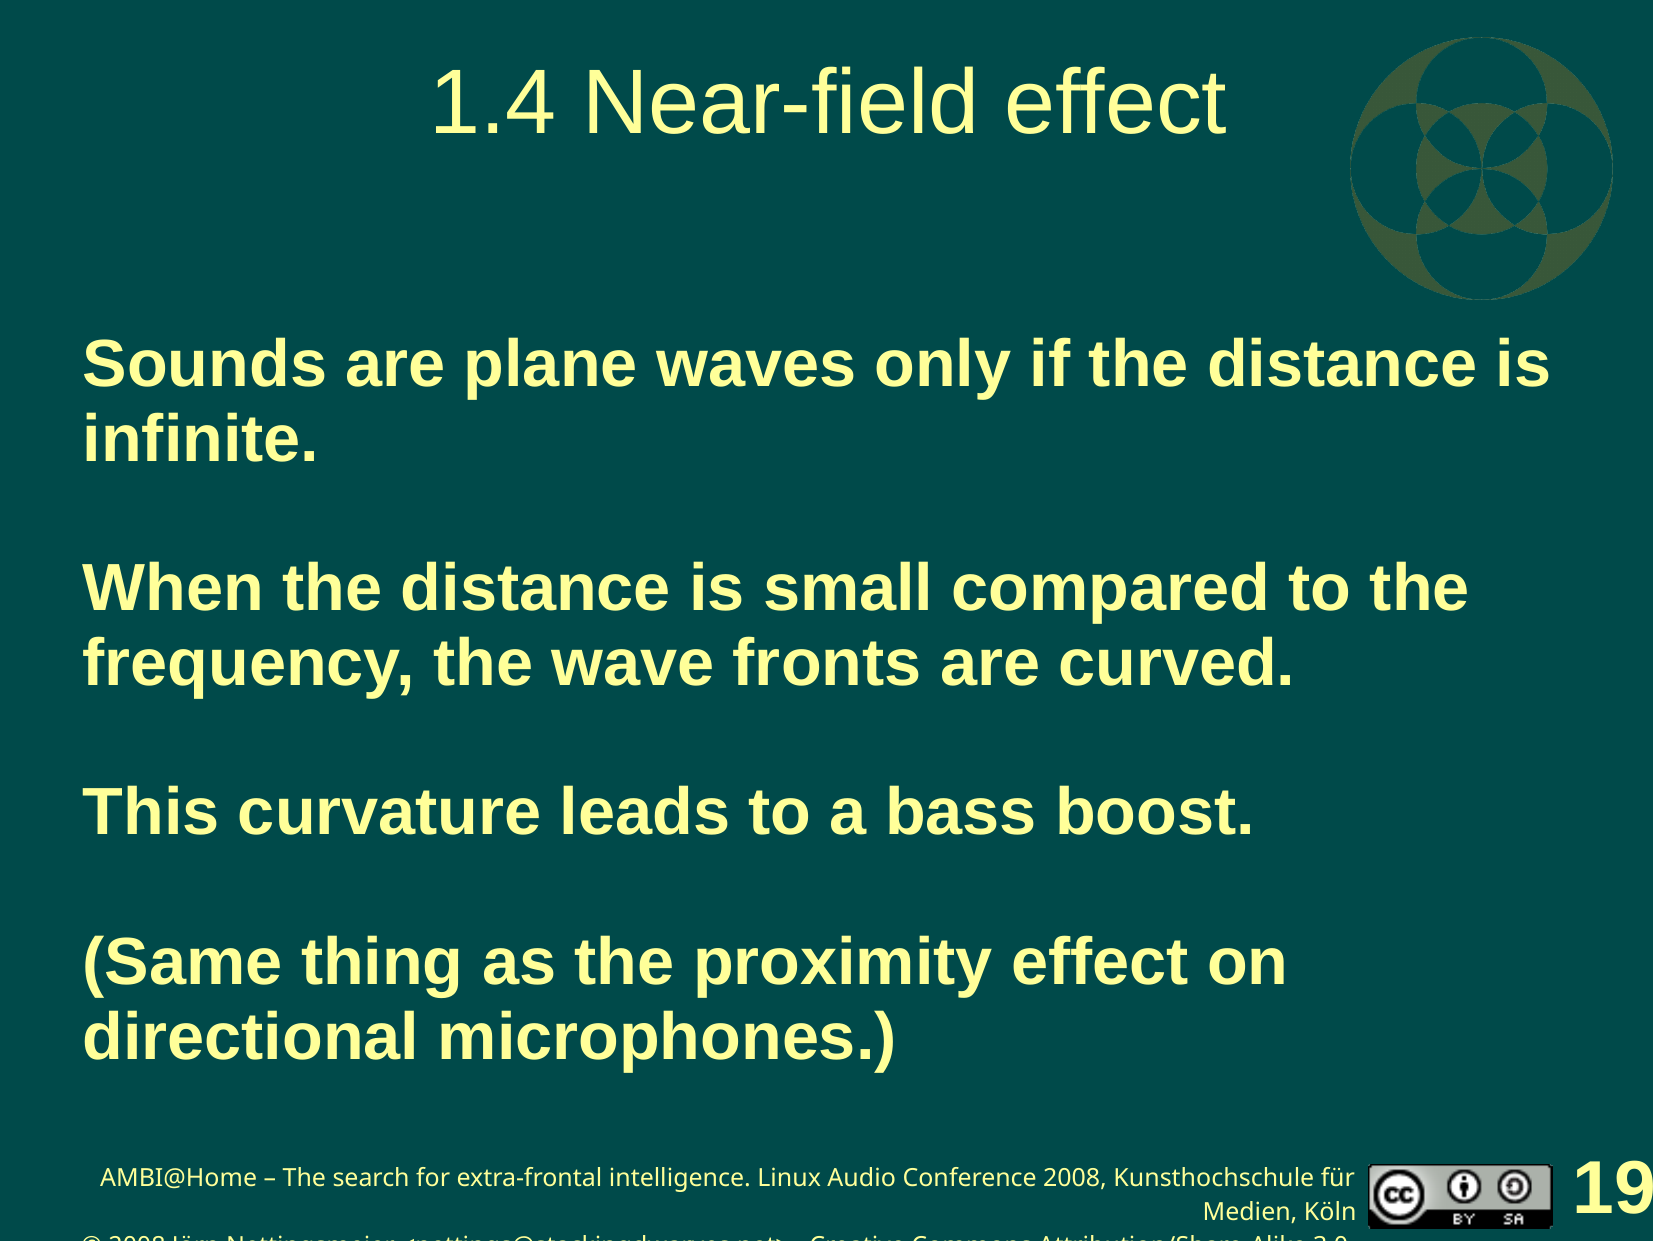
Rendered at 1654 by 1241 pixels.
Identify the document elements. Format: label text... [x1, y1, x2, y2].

title 1.4 Near-field effect [82, 50, 1576, 256]
subtitle Sounds are plane waves only if the distance is infinite. When the distance is small compared to the frequency, the wave fronts are curved. This curvature leads to a bass boost. (Same thing as the proximity effect on directional microphones.) [82, 297, 1571, 1102]
picture [1368, 1164, 1553, 1229]
picture [1350, 37, 1613, 300]
